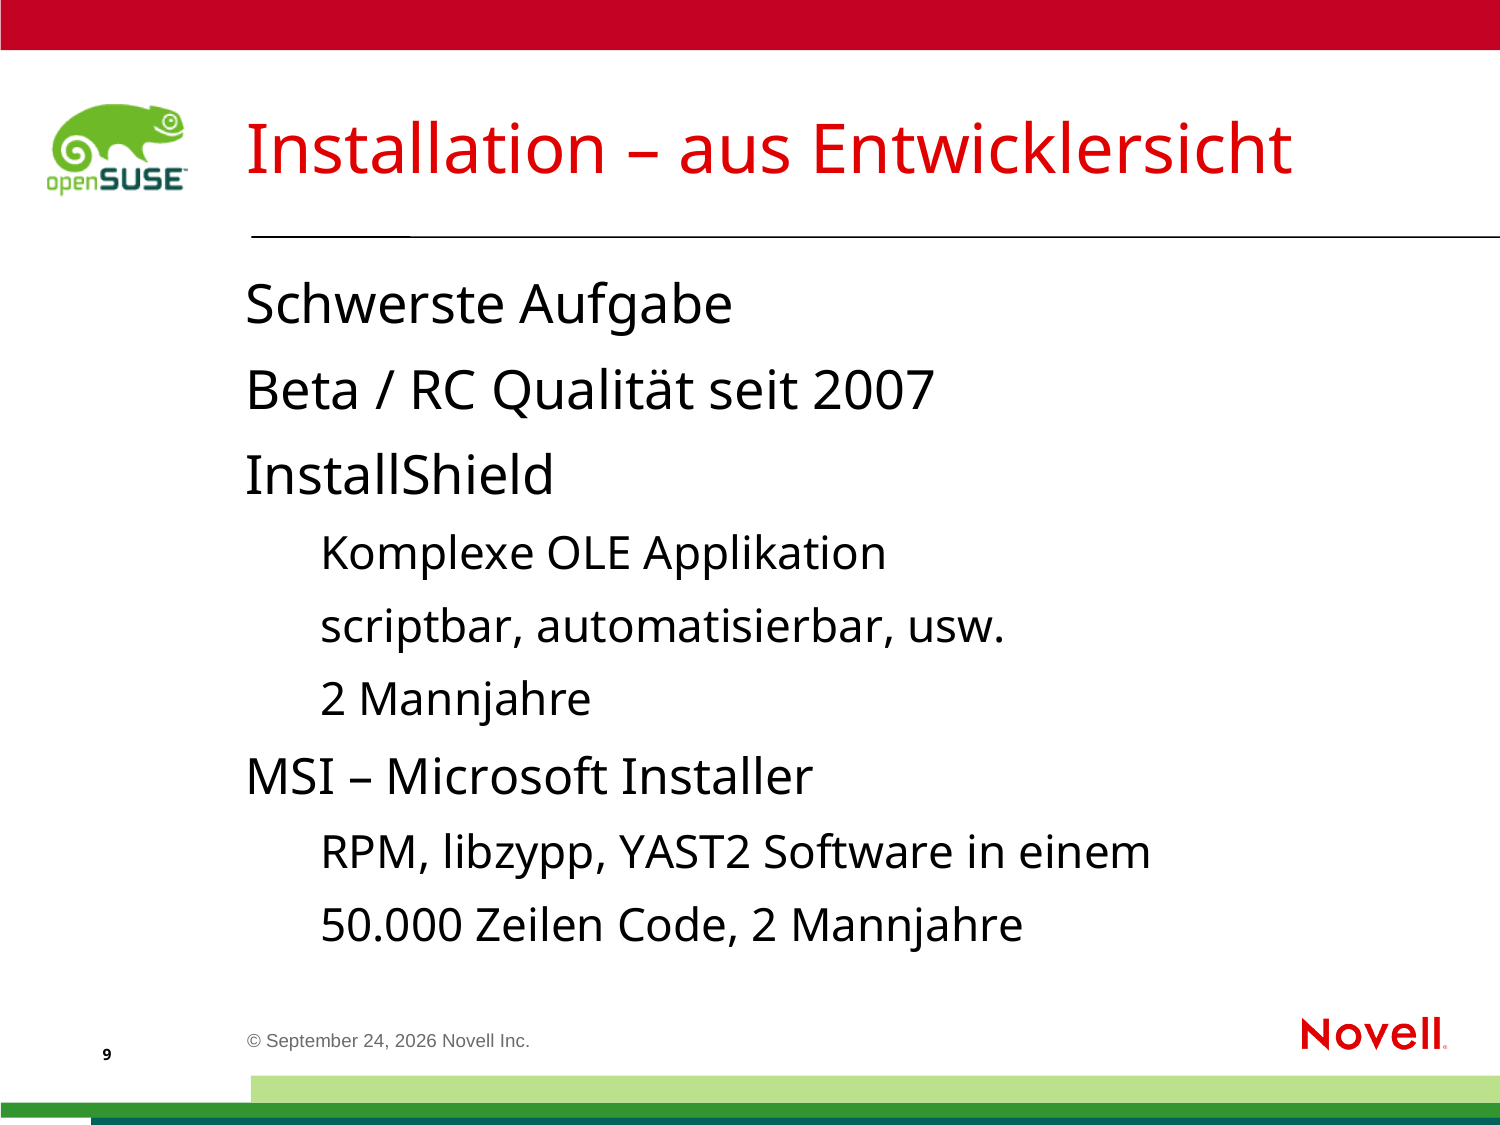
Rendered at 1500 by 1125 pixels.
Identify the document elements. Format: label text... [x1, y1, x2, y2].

picture [47, 104, 188, 197]
list Schwerste Aufgabe Beta / RC Qualität seit 2007 InstallShield Komplexe OLE Applikation scriptbar, automatisierbar, usw. 2 Mannjahre MSI – Microsoft Installer RPM, libzypp, YAST2 Software in einem 50.000 Zeilen Code, 2 Mannjahre [245, 267, 1458, 980]
title Installation – aus Entwicklersicht [246, 68, 1409, 231]
picture [1295, 1011, 1453, 1056]
